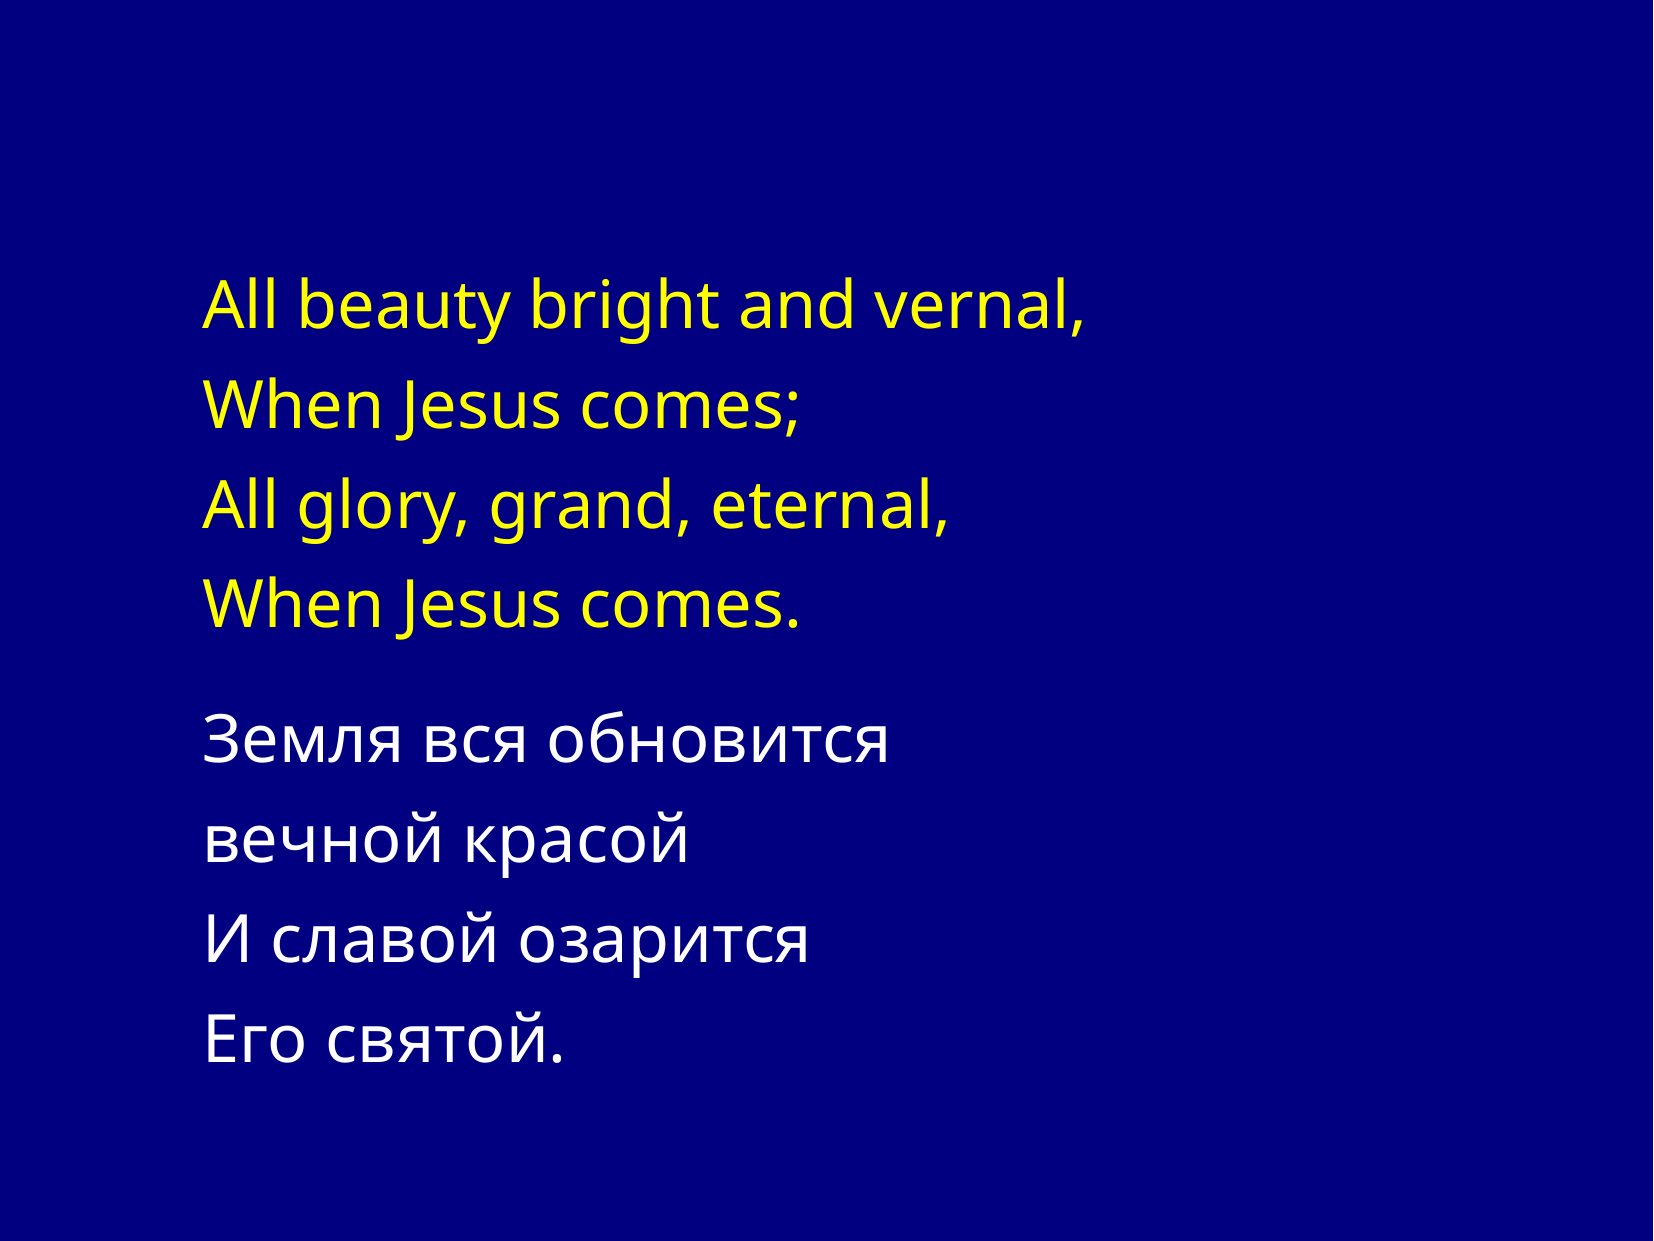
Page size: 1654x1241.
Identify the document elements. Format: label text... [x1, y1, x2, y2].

text_box All beauty bright and vernal, When Jesus comes; All glory, grand, eternal, When Jesus comes. [75, 150, 1576, 638]
text_box Земля вся обновится вечной красой И славой озарится Его святой. [75, 675, 1576, 1163]
